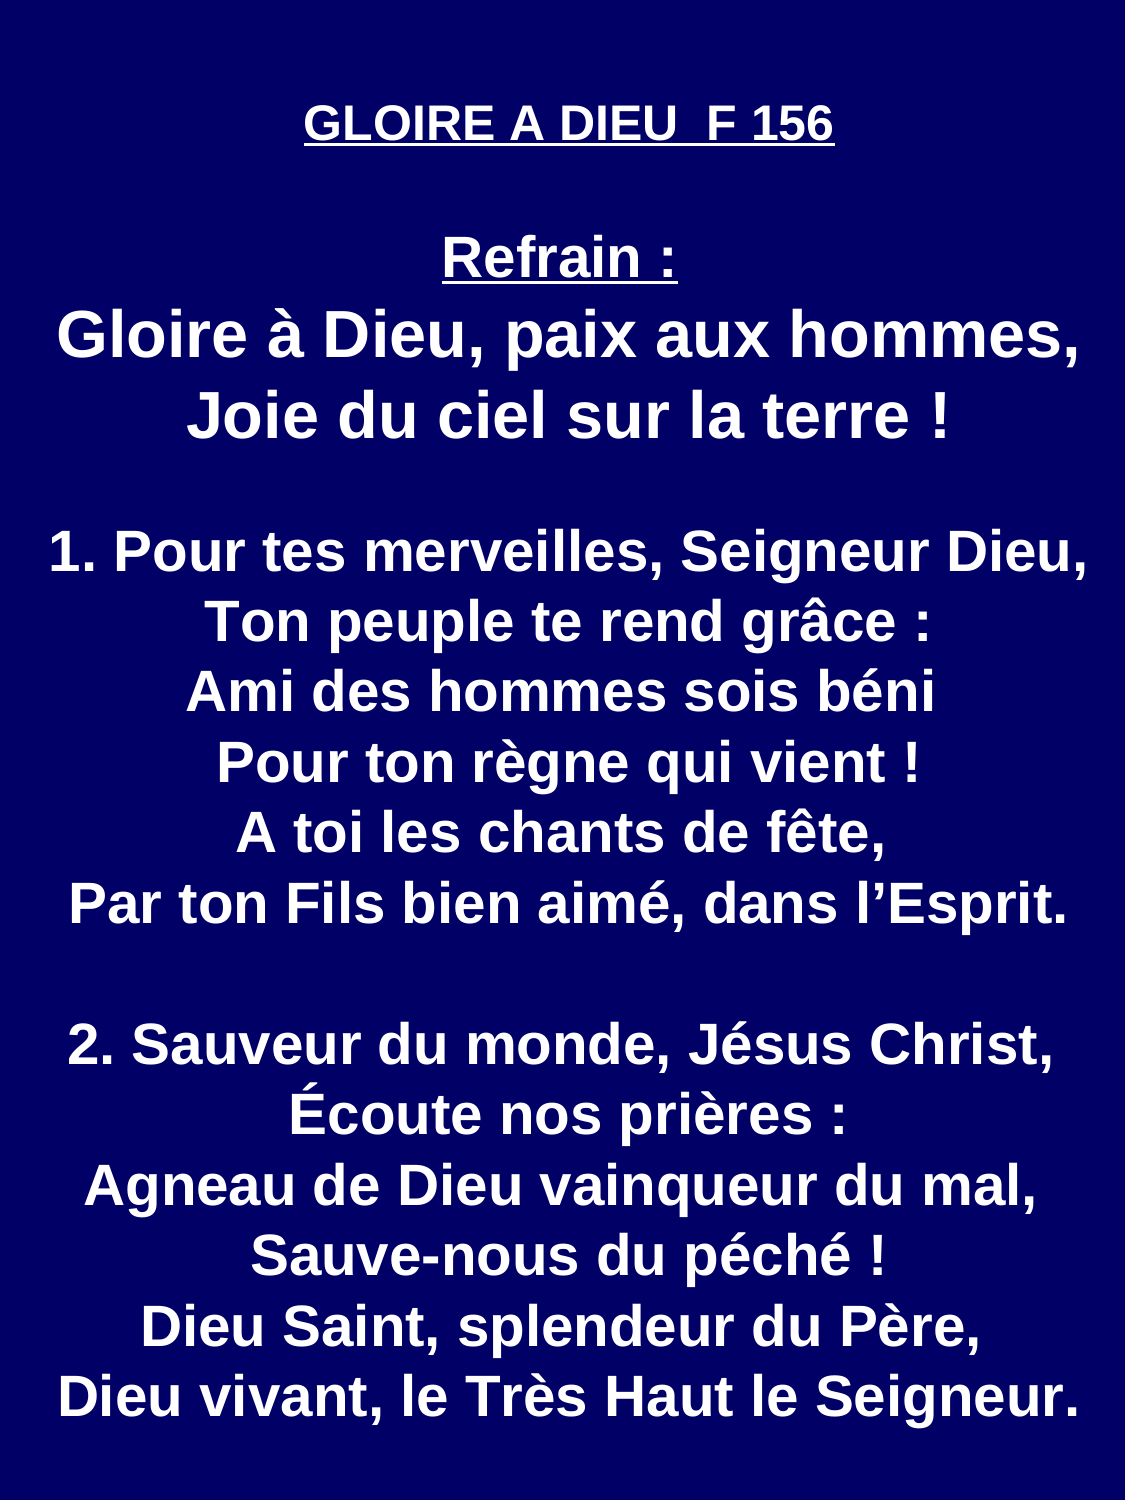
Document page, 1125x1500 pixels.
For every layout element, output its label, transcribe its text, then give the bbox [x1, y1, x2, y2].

text_box GLOIRE A DIEU F 156 Refrain : Gloire à Dieu, paix aux hommes, Joie du ciel sur la terre ! 1. Pour tes merveilles, Seigneur Dieu, Ton peuple te rend grâce : Ami des hommes sois béni Pour ton règne qui vient ! A toi les chants de fête, Par ton Fils bien aimé, dans l’Esprit. 2. Sauveur du monde, Jésus Christ, Écoute nos prières : Agneau de Dieu vainqueur du mal, Sauve-nous du péché ! Dieu Saint, splendeur du Père, Dieu vivant, le Très Haut le Seigneur. [27, 82, 1111, 1436]
